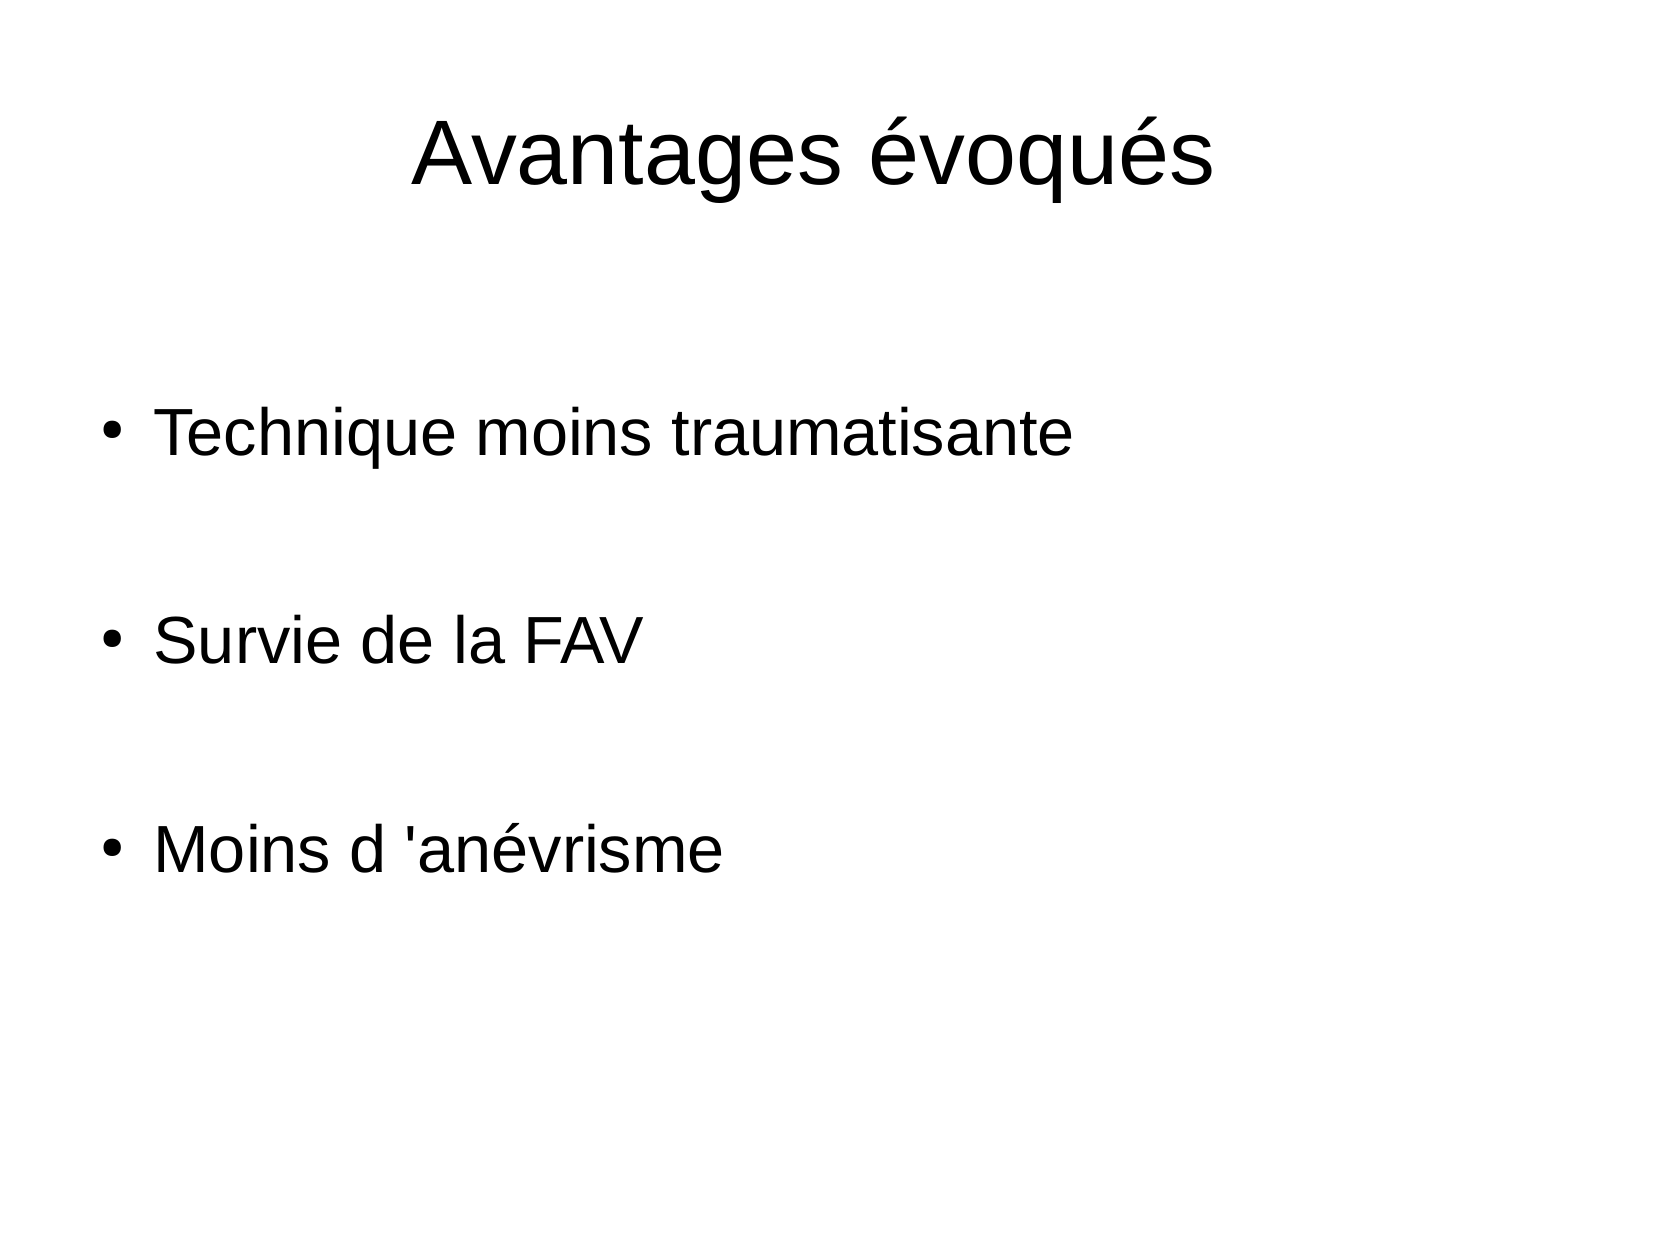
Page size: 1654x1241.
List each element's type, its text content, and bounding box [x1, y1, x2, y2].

title Avantages évoqués [82, 49, 1571, 257]
list Technique moins traumatisante Survie de la FAV Moins d 'anévrisme [82, 290, 1571, 1109]
